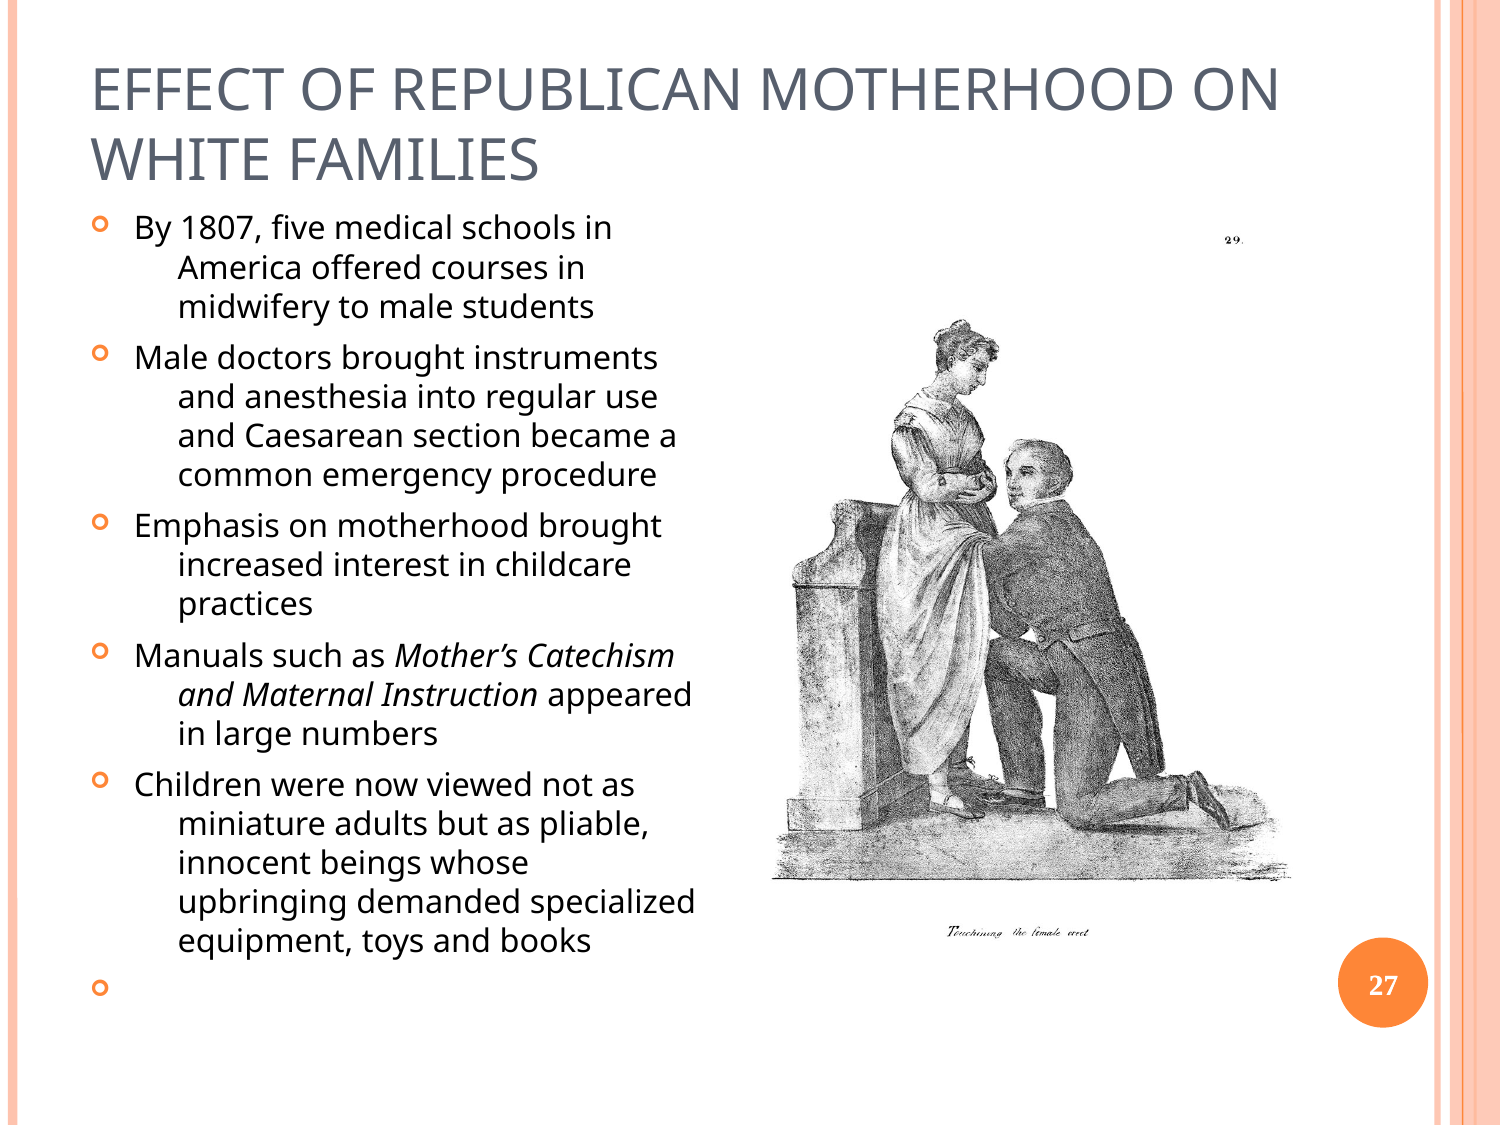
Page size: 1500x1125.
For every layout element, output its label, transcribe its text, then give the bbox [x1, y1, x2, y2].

text_box [1333, 940, 1434, 1027]
picture [737, 174, 1325, 1000]
title Effect of Republican Motherhood on White Families [75, 45, 1300, 188]
list By 1807, five medical schools in America offered courses in midwifery to male students Male doctors brought instruments and anesthesia into regular use and Caesarean section became a common emergency procedure Emphasis on motherhood brought increased interest in childcare practices Manuals such as Mother’s Catechism and Maternal Instruction appeared in large numbers Children were now viewed not as miniature adults but as pliable, innocent beings whose upbringing demanded specialized equipment, toys and books [75, 200, 713, 1013]
